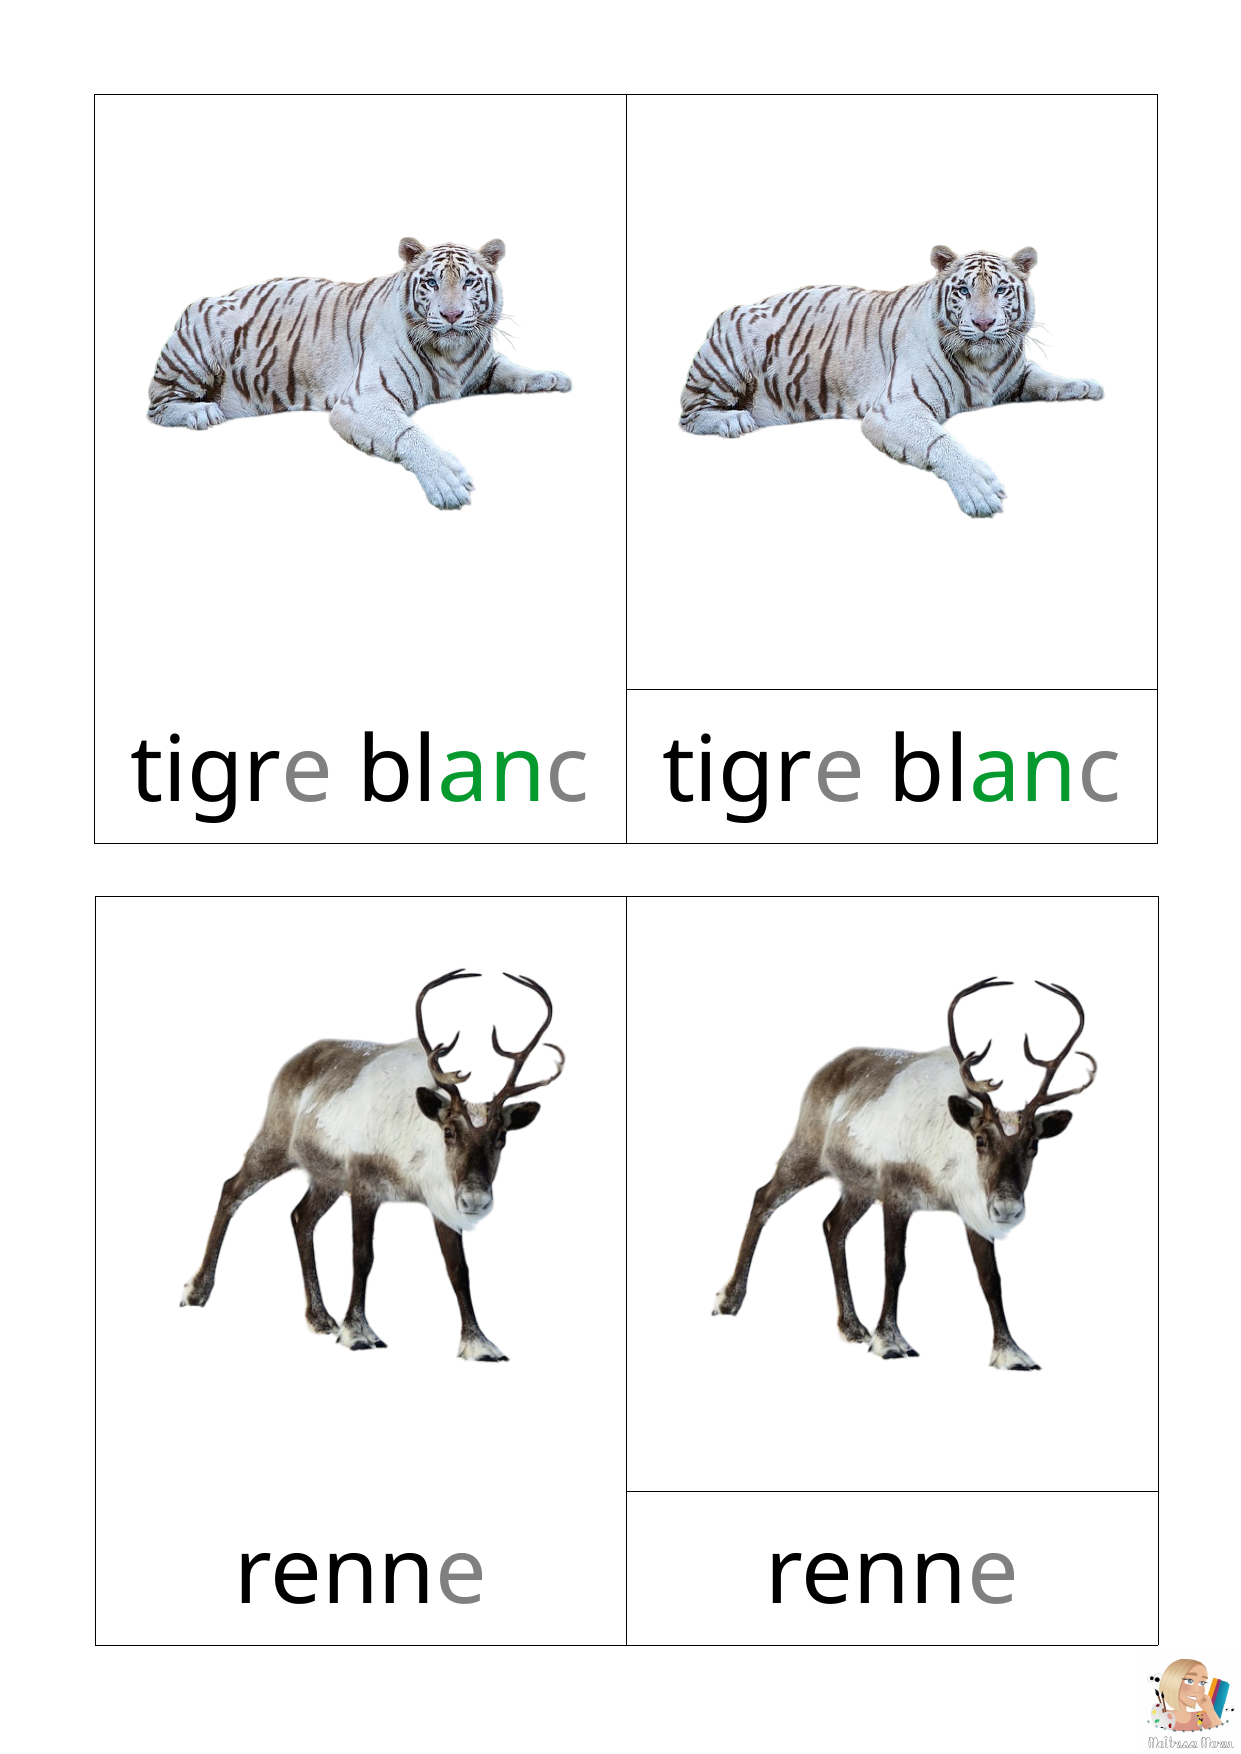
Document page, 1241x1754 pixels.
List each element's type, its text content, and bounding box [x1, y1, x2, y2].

table_header [95, 95, 626, 211]
table_header [627, 95, 1157, 219]
table_header [95, 524, 626, 689]
table_cell tigre blanc [95, 689, 626, 843]
picture [1139, 1653, 1241, 1754]
table_cell renne [96, 1491, 626, 1645]
picture [82, 211, 1170, 532]
table_header [627, 1430, 1158, 1491]
table_header [96, 897, 626, 909]
table_cell tigre blanc [627, 690, 1157, 843]
table_header [96, 1421, 626, 1491]
table_header [627, 532, 1157, 689]
table_cell renne [627, 1492, 1158, 1645]
table_header [627, 897, 1158, 917]
picture [11, 909, 1226, 1430]
